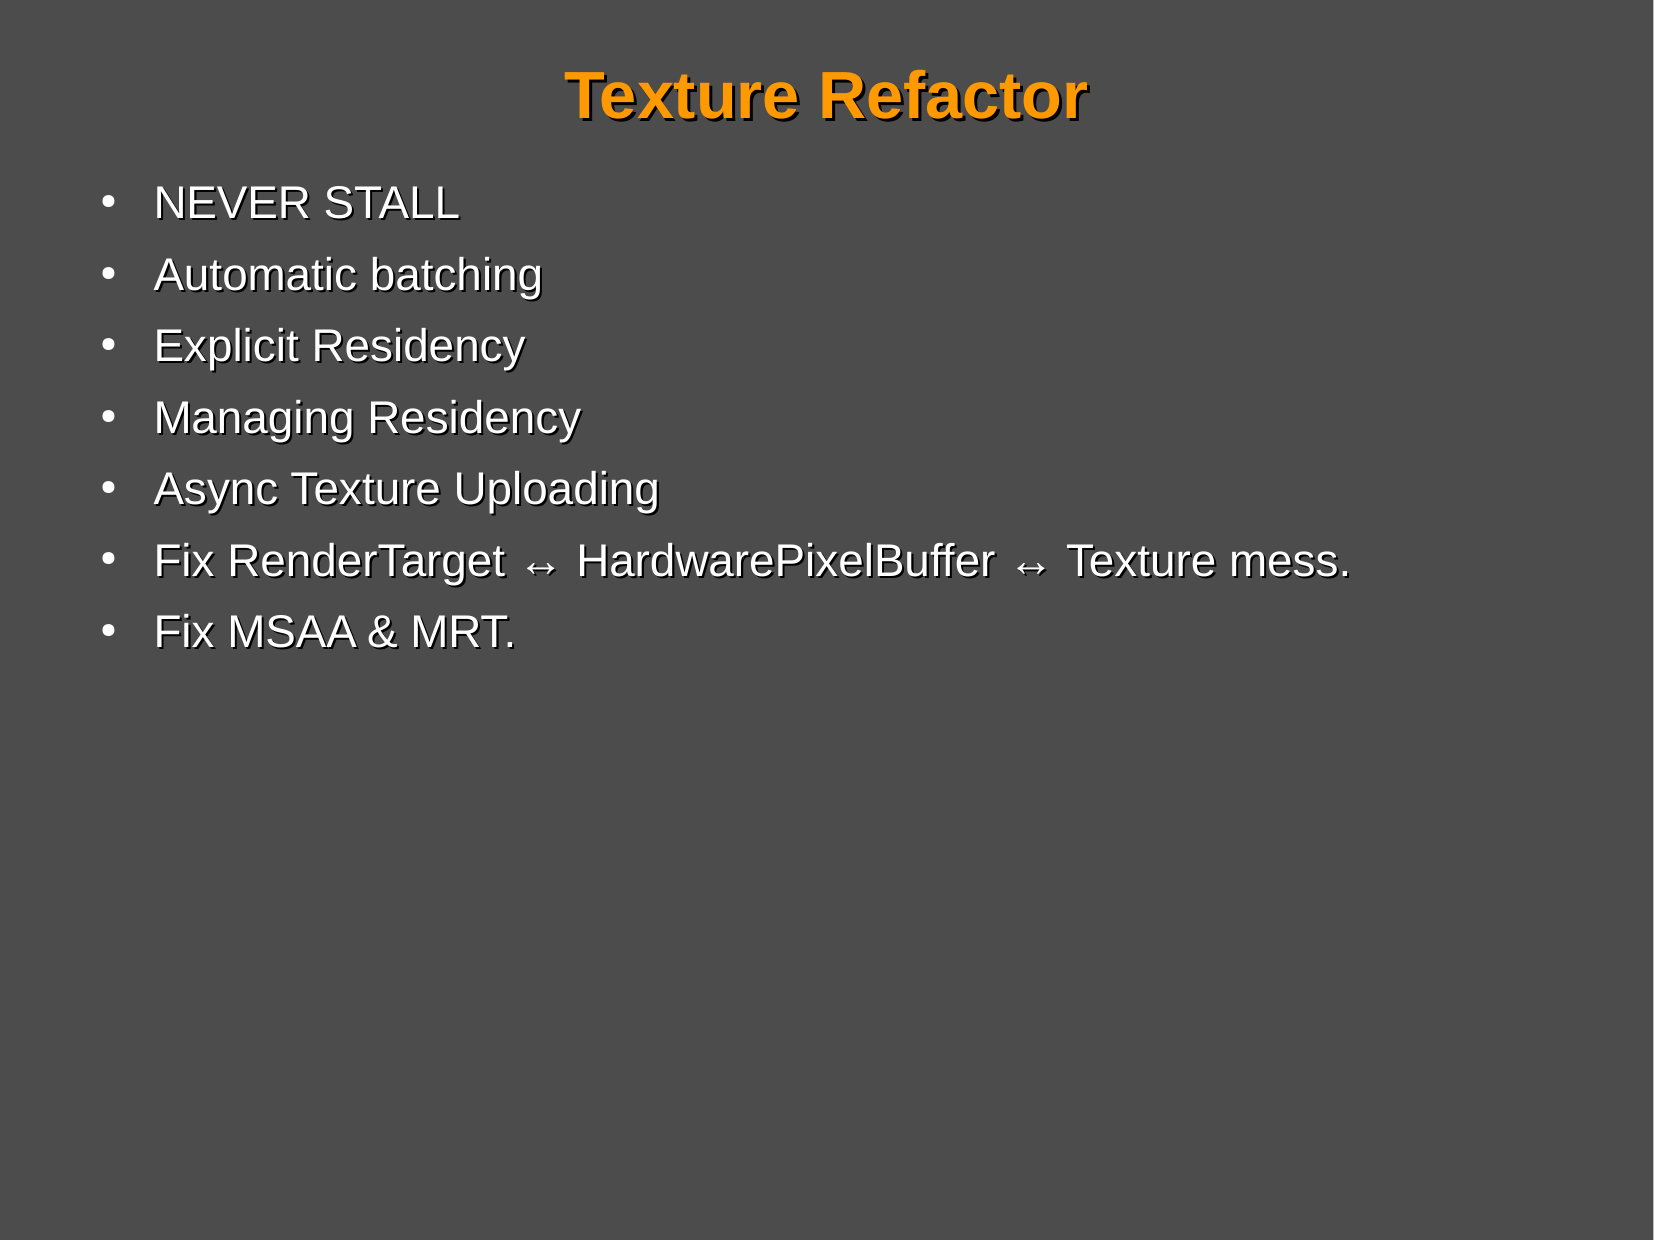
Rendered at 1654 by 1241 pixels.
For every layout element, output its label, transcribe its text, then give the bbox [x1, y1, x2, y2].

title Texture Refactor [82, 49, 1571, 142]
list NEVER STALL Automatic batching Explicit Residency Managing Residency Async Texture Uploading Fix RenderTarget ↔ HardwarePixelBuffer ↔ Texture mess. Fix MSAA & MRT. [82, 177, 1571, 1075]
